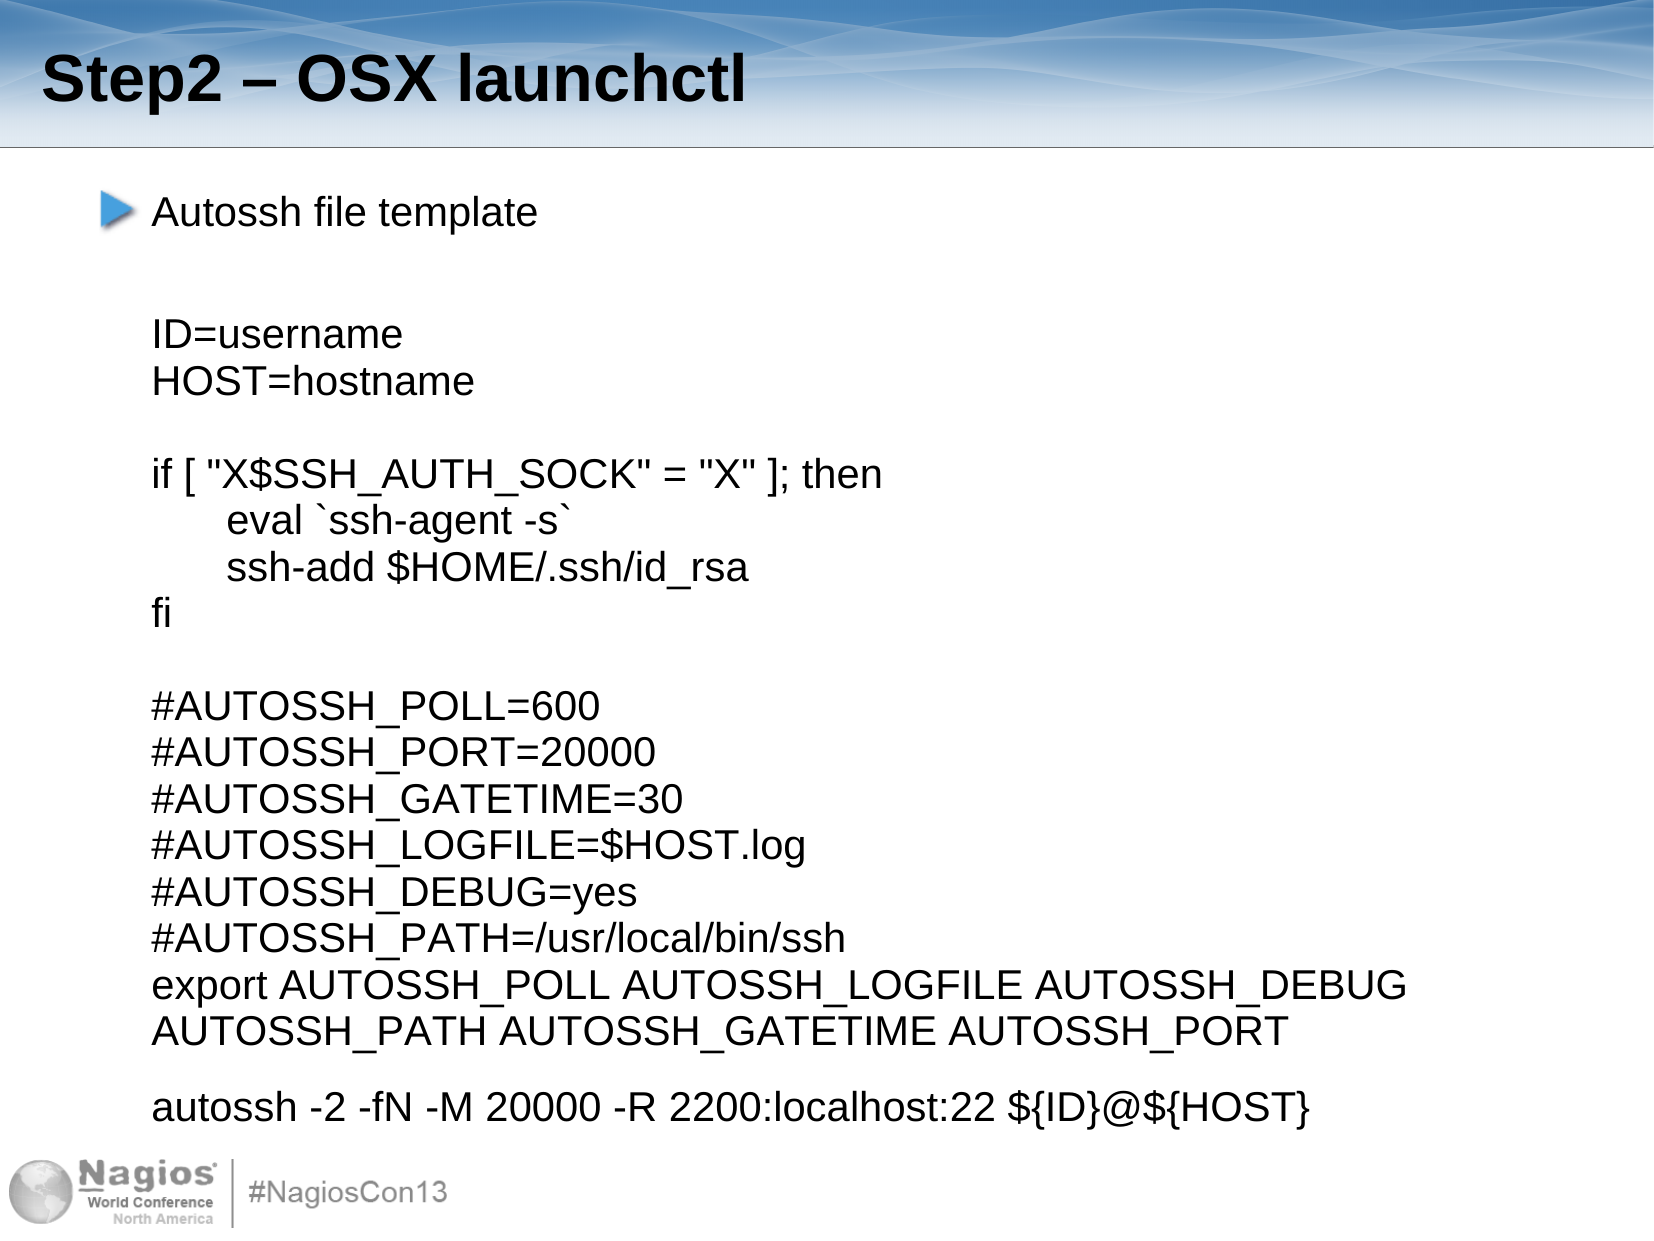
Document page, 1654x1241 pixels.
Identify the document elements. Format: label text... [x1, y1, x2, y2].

list Autossh file template ID=username HOST=hostname if [ "X$SSH_AUTH_SOCK" = "X" ]; then eval `ssh-agent -s` ssh-add $HOME/.ssh/id_rsa fi #AUTOSSH_POLL=600 #AUTOSSH_PORT=20000 #AUTOSSH_GATETIME=30 #AUTOSSH_LOGFILE=$HOST.log #AUTOSSH_DEBUG=yes #AUTOSSH_PATH=/usr/local/bin/ssh export AUTOSSH_POLL AUTOSSH_LOGFILE AUTOSSH_DEBUG AUTOSSH_PATH AUTOSSH_GATETIME AUTOSSH_PORT autossh -2 -fN -M 20000 -R 2200:localhost:22 ${ID}@${HOST} [80, 188, 1569, 1131]
title Step2 – OSX launchctl [41, 29, 1248, 127]
picture [0, 0, 1654, 147]
picture [9, 1159, 453, 1228]
